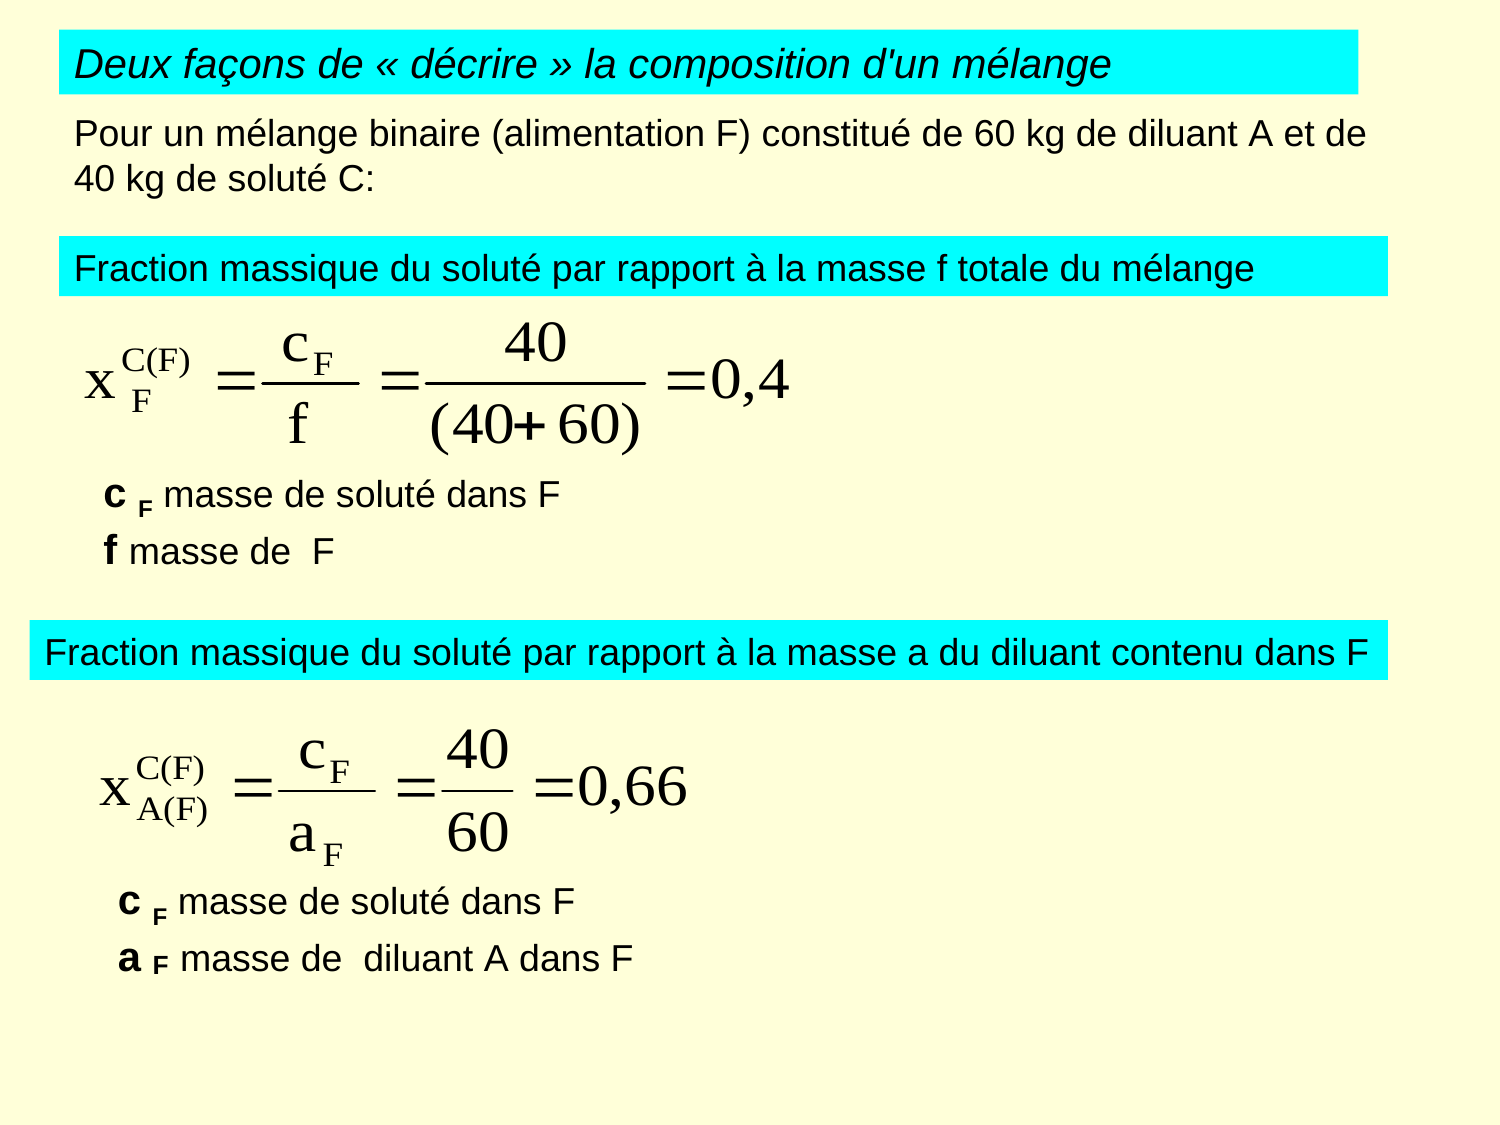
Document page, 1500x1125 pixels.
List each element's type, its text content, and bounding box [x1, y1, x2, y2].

text_box Fraction massique du soluté par rapport à la masse f totale du mélange [59, 236, 1388, 297]
text_box Pour un mélange binaire (alimentation F) constitué de 60 kg de diluant A et de 40 kg de soluté C: [59, 101, 1388, 207]
text_box Fraction massique du soluté par rapport à la masse a du diluant contenu dans F [29, 620, 1388, 680]
chart [73, 305, 799, 472]
text_box Deux façons de « décrire » la composition d'un mélange [59, 29, 1359, 95]
text_box c F masse de soluté dans F f masse de F [88, 457, 674, 581]
chart [88, 712, 697, 879]
text_box c F masse de soluté dans F a F masse de diluant A dans F [103, 865, 688, 988]
